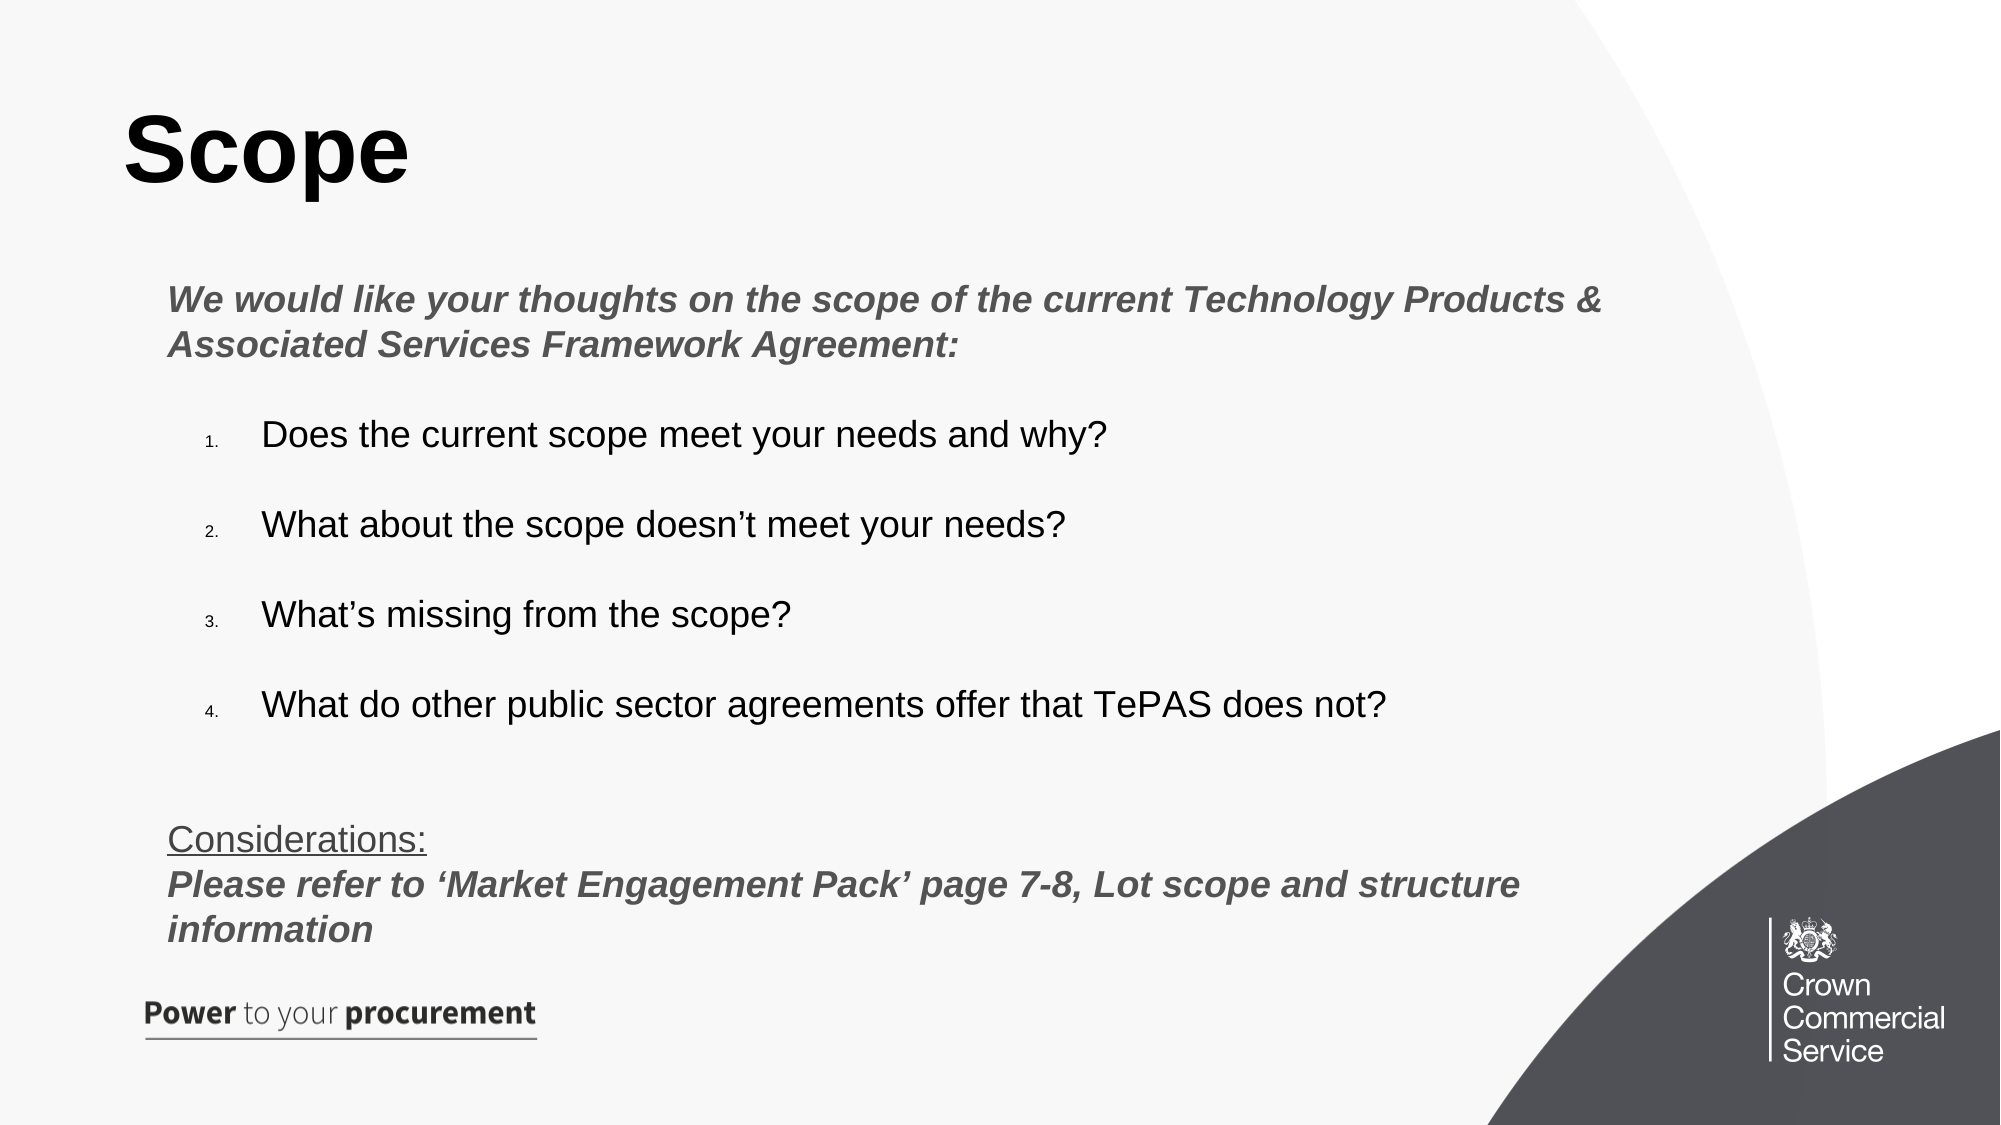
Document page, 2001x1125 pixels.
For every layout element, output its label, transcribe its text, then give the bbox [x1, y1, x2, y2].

title Scope [123, 86, 1917, 225]
subtitle We would like your thoughts on the scope of the current Technology Products & Associated Services Framework Agreement: Does the current scope meet your needs and why? What about the scope doesn’t meet your needs? What’s missing from the scope? What do other public sector agreements offer that TePAS does not? Considerations: Please refer to ‘Market Engagement Pack’ page 7-8, Lot scope and structure information [167, 274, 1661, 745]
